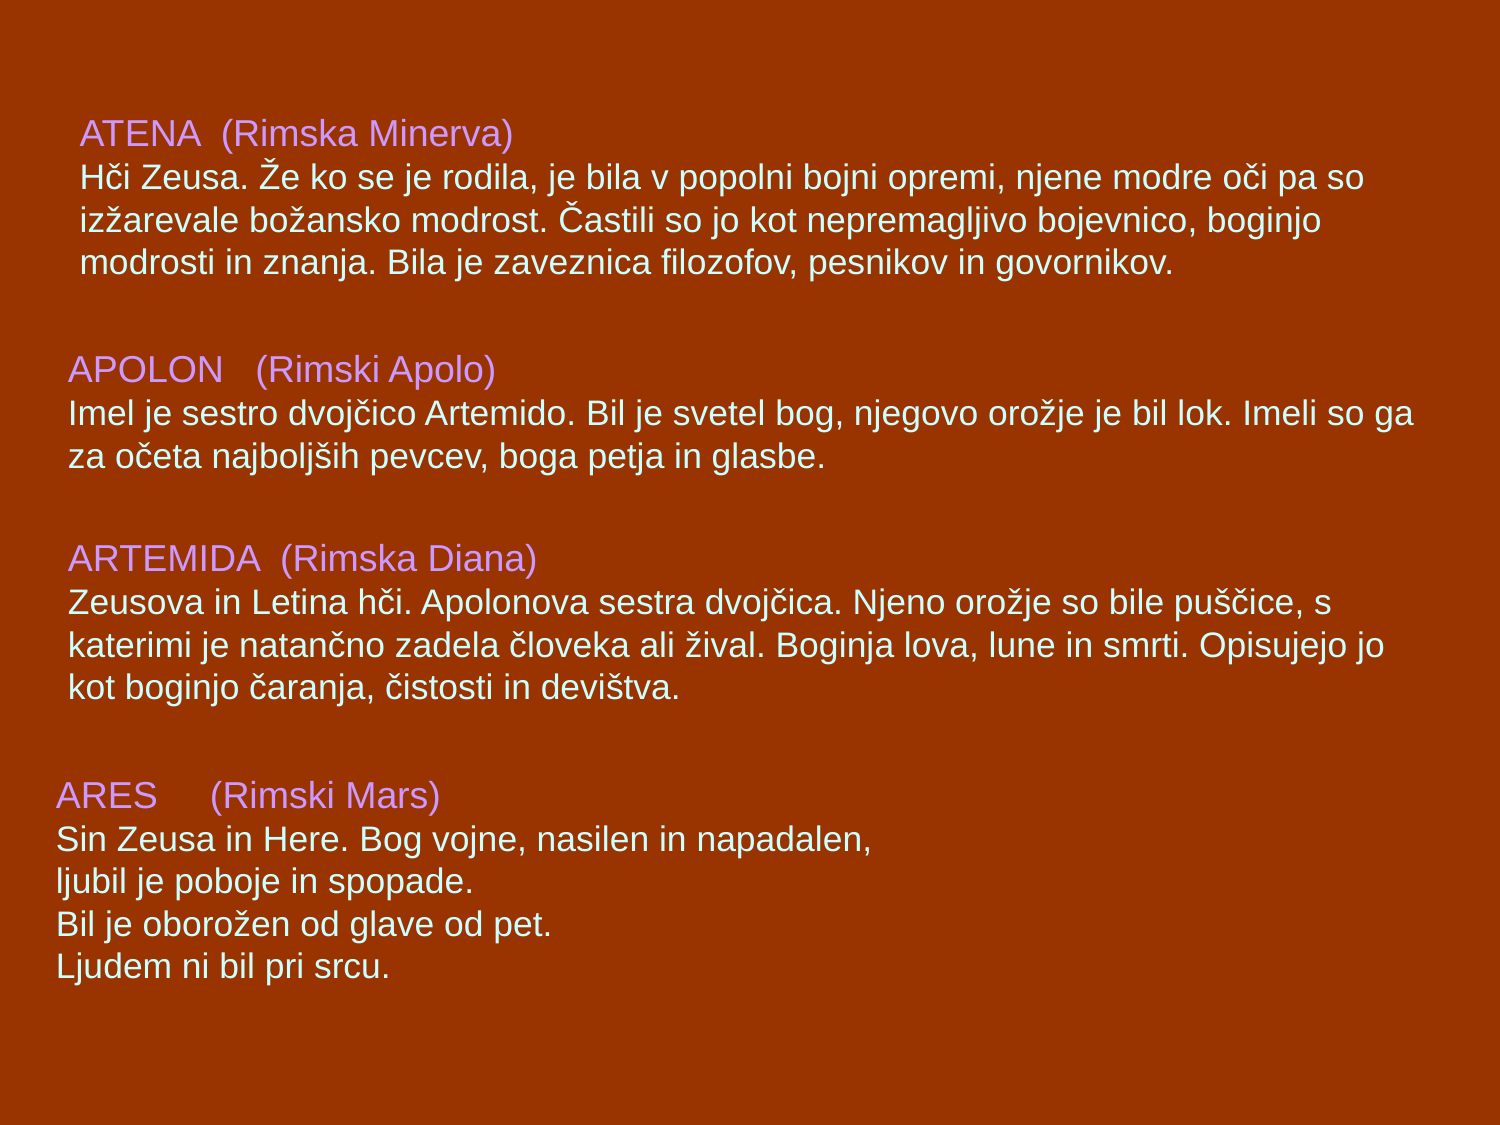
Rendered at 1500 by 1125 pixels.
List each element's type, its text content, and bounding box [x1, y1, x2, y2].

text_box ARES (Rimski Mars) Sin Zeusa in Here. Bog vojne, nasilen in napadalen, ljubil je poboje in spopade. Bil je oborožen od glave od pet. Ljudem ni bil pri srcu. [41, 763, 1376, 994]
text_box ATENA (Rimska Minerva) Hči Zeusa. Že ko se je rodila, je bila v popolni bojni opremi, njene modre oči pa so izžarevale božansko modrost. Častili so jo kot nepremagljivo bojevnico, boginjo modrosti in znanja. Bila je zaveznica filozofov, pesnikov in govornikov. [64, 101, 1436, 290]
text_box ARTEMIDA (Rimska Diana) Zeusova in Letina hči. Apolonova sestra dvojčica. Njeno orožje so bile puščice, s katerimi je natančno zadela človeka ali žival. Boginja lova, lune in smrti. Opisujejo jo kot boginjo čaranja, čistosti in devištva. [53, 527, 1436, 715]
text_box APOLON (Rimski Apolo) Imel je sestro dvojčico Artemido. Bil je svetel bog, njegovo orožje je bil lok. Imeli so ga za očeta najboljših pevcev, boga petja in glasbe. [53, 337, 1447, 483]
